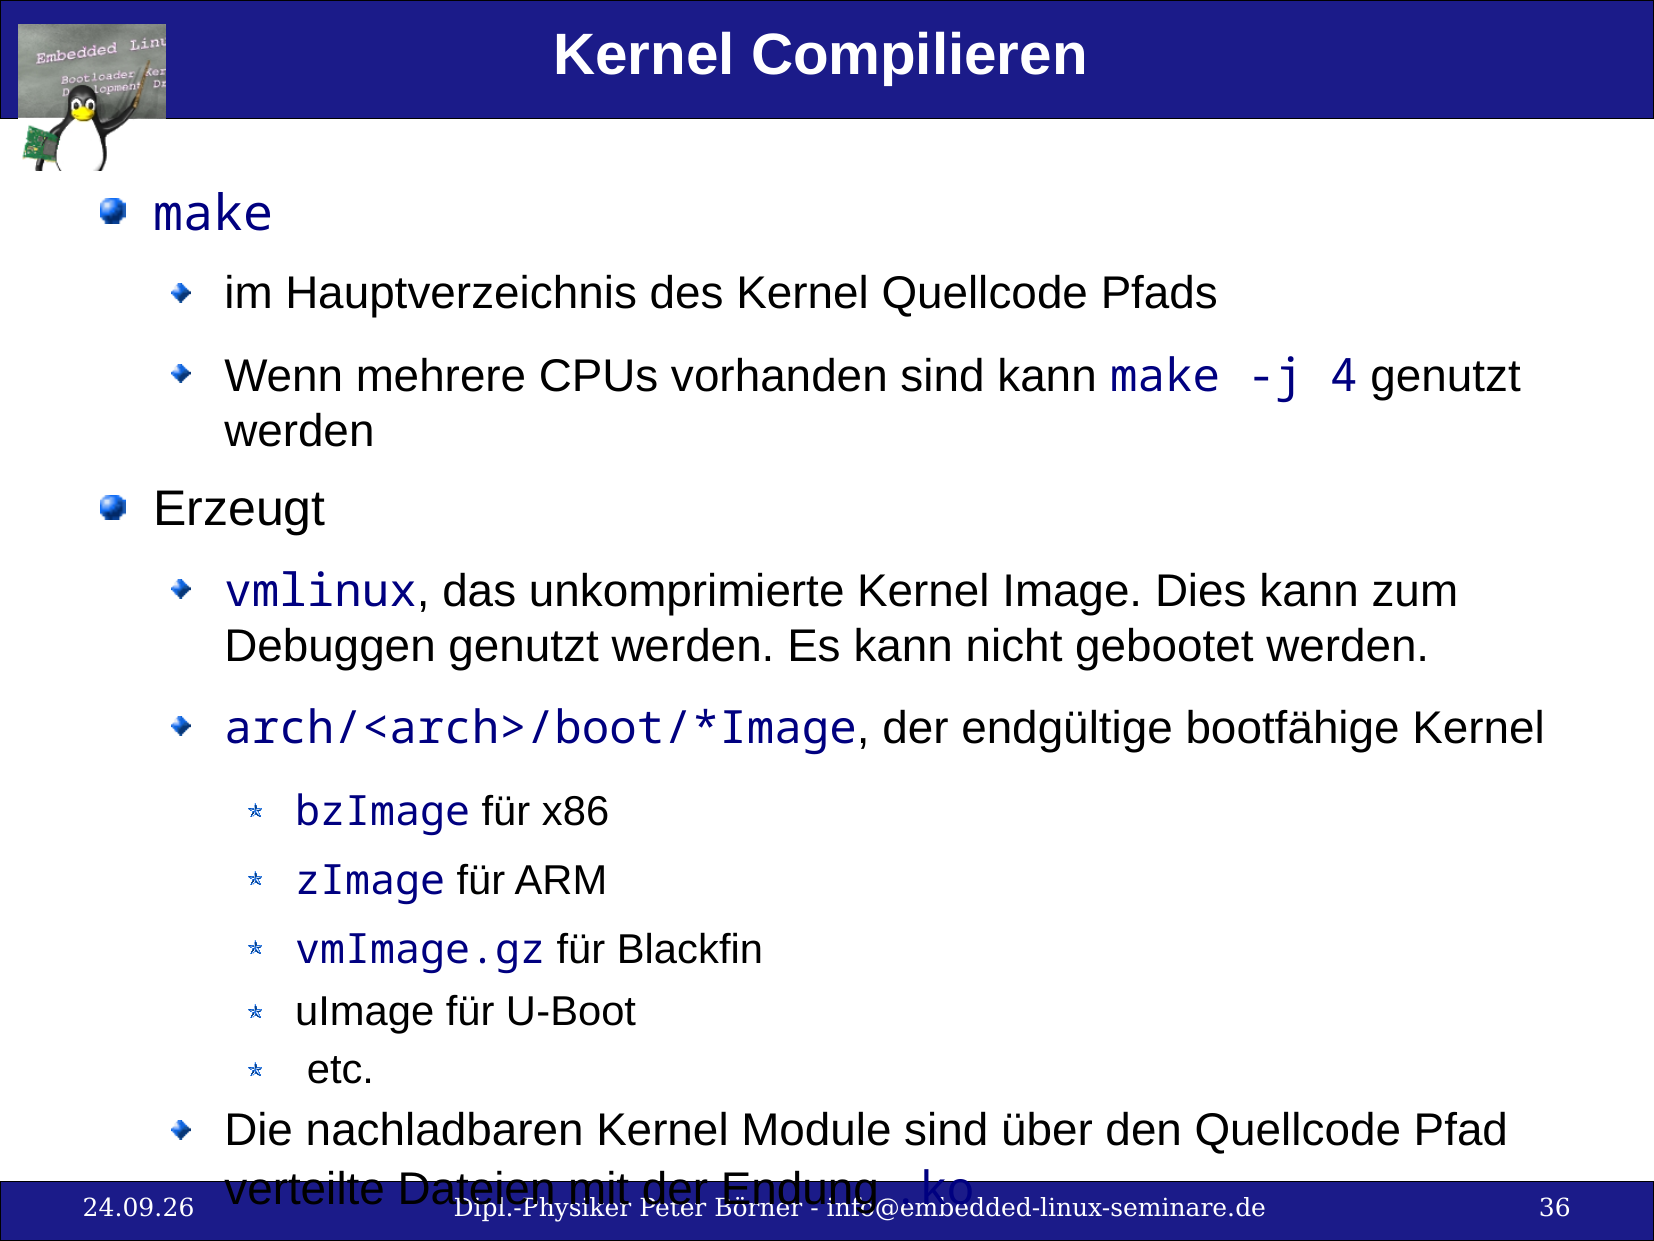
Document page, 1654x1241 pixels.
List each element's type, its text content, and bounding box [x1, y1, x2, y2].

list make im Hauptverzeichnis des Kernel Quellcode Pfads Wenn mehrere CPUs vorhanden sind kann make -j 4 genutzt werden Erzeugt vmlinux, das unkomprimierte Kernel Image. Dies kann zum Debuggen genutzt werden. Es kann nicht gebootet werden. arch/<arch>/boot/*Image, der endgültige bootfähige Kernel bzImage für x86 zImage für ARM vmImage.gz für Blackfin uImage für U-Boot etc. Die nachladbaren Kernel Module sind über den Quellcode Pfad verteilte Dateien mit der Endung .ko [82, 177, 1571, 1159]
picture [18, 24, 166, 171]
title Kernel Compilieren [76, 19, 1565, 89]
